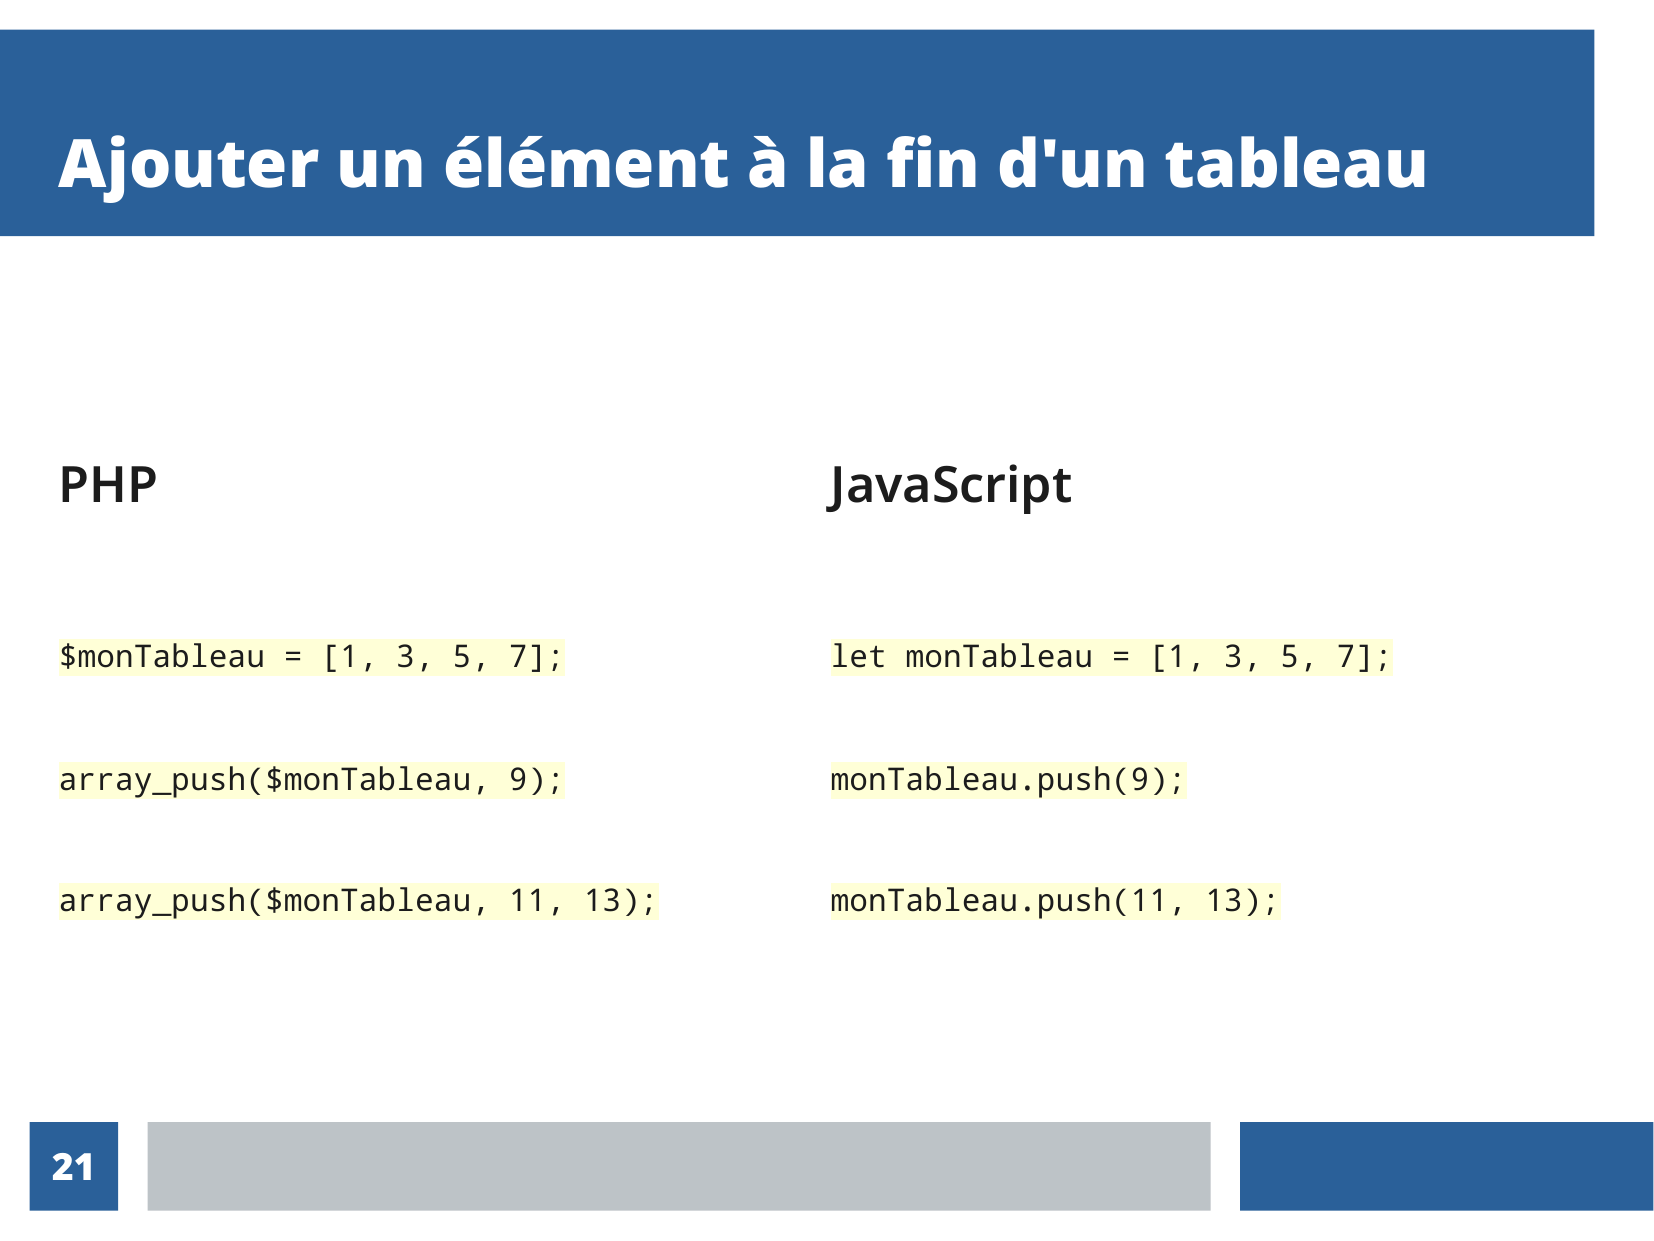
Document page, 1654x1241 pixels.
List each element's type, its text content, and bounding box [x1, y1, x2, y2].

list PHP $monTableau = [1, 3, 5, 7]; array_push($monTableau, 9); array_push($monTableau, 11, 13); [59, 448, 794, 1093]
title Ajouter un élément à la fin d'un tableau [59, 59, 1595, 207]
list JavaScript let monTableau = [1, 3, 5, 7]; monTableau.push(9); monTableau.push(11, 13); [830, 448, 1566, 1093]
